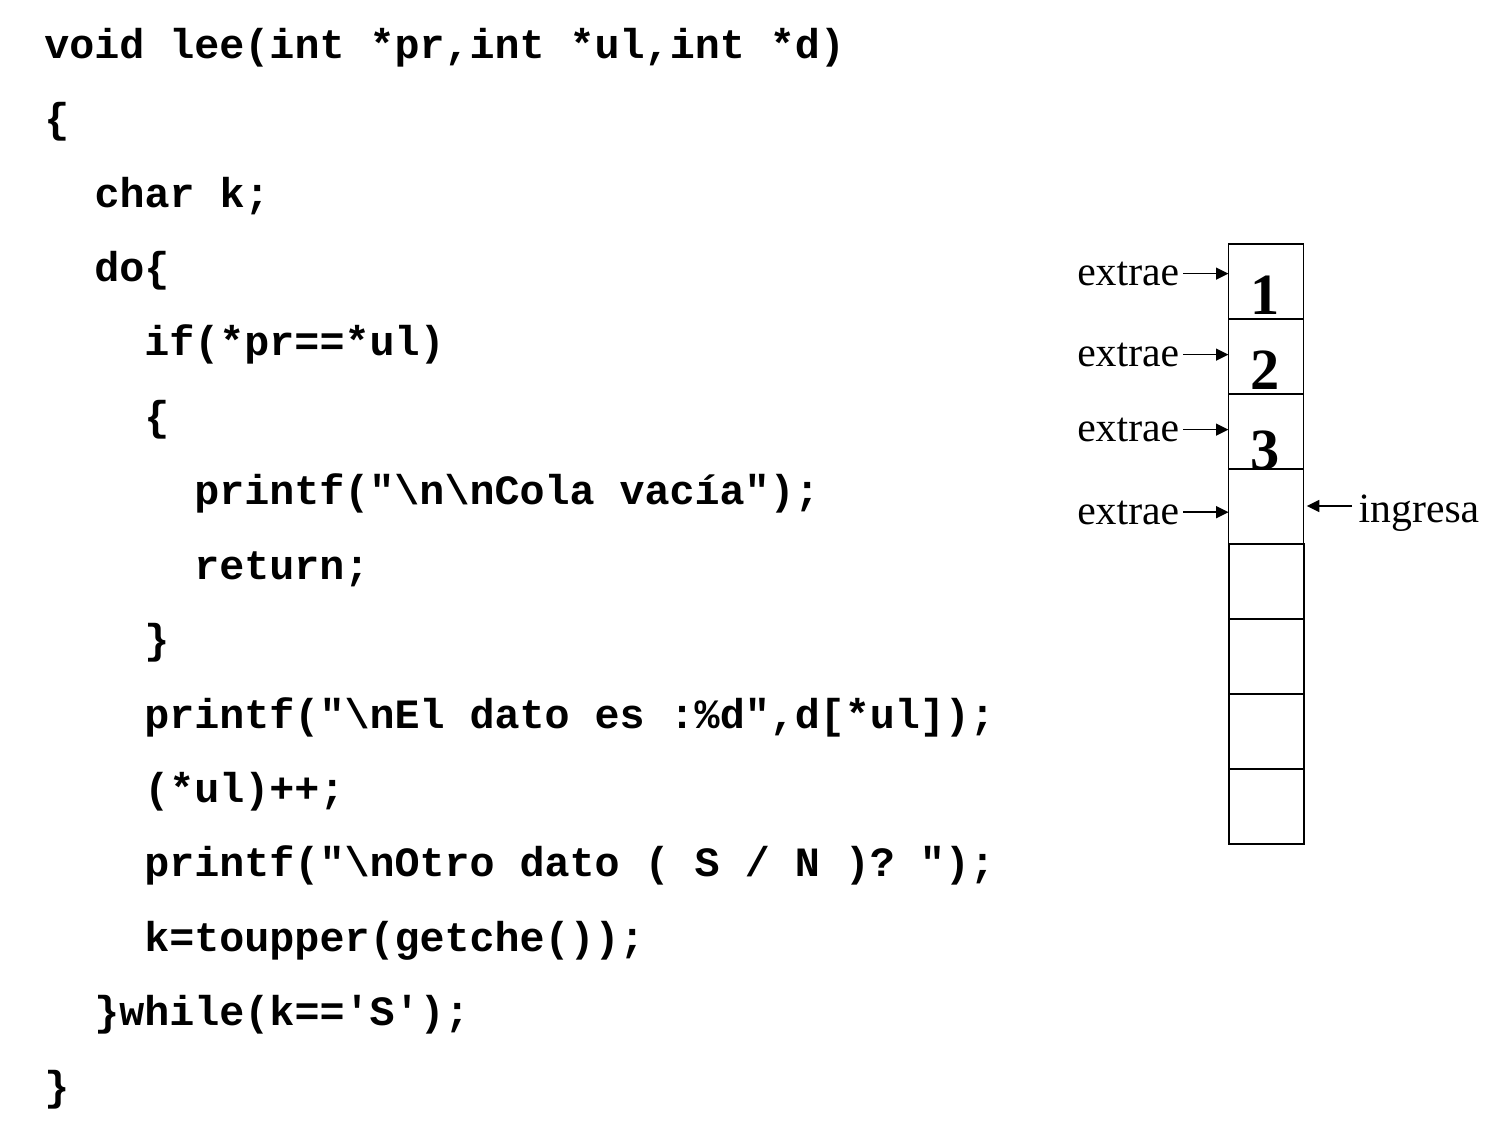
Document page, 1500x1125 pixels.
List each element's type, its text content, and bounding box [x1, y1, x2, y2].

text_box void lee(int *pr,int *ul,int *d) [29, 9, 860, 75]
text_box do{ [29, 232, 185, 298]
text_box (*ul)++; [29, 753, 360, 819]
text_box extrae [1062, 392, 1201, 438]
text_box char k; [29, 157, 285, 224]
text_box extrae [1062, 236, 1201, 282]
text_box printf("\n\nCola vacía"); [29, 455, 835, 521]
text_box printf("\nOtro dato ( S / N )? "); [29, 827, 1010, 893]
text_box extrae [1062, 317, 1201, 363]
text_box { [29, 380, 185, 447]
text_box return; [29, 529, 385, 596]
text_box 2 [1242, 331, 1288, 377]
text_box extrae [1062, 474, 1201, 521]
text_box [1228, 243, 1304, 844]
text_box { [29, 83, 85, 149]
text_box printf("\nEl dato es :%d",d[*ul]); [29, 678, 1010, 745]
text_box ingresa [1343, 473, 1499, 519]
text_box } [29, 1050, 85, 1117]
text_box }while(k=='S'); [29, 976, 485, 1042]
text_box if(*pr==*ul) [29, 306, 460, 372]
text_box 3 [1242, 411, 1288, 457]
text_box k=toupper(getche()); [29, 901, 660, 968]
text_box } [29, 604, 185, 670]
text_box 1 [1242, 256, 1288, 302]
